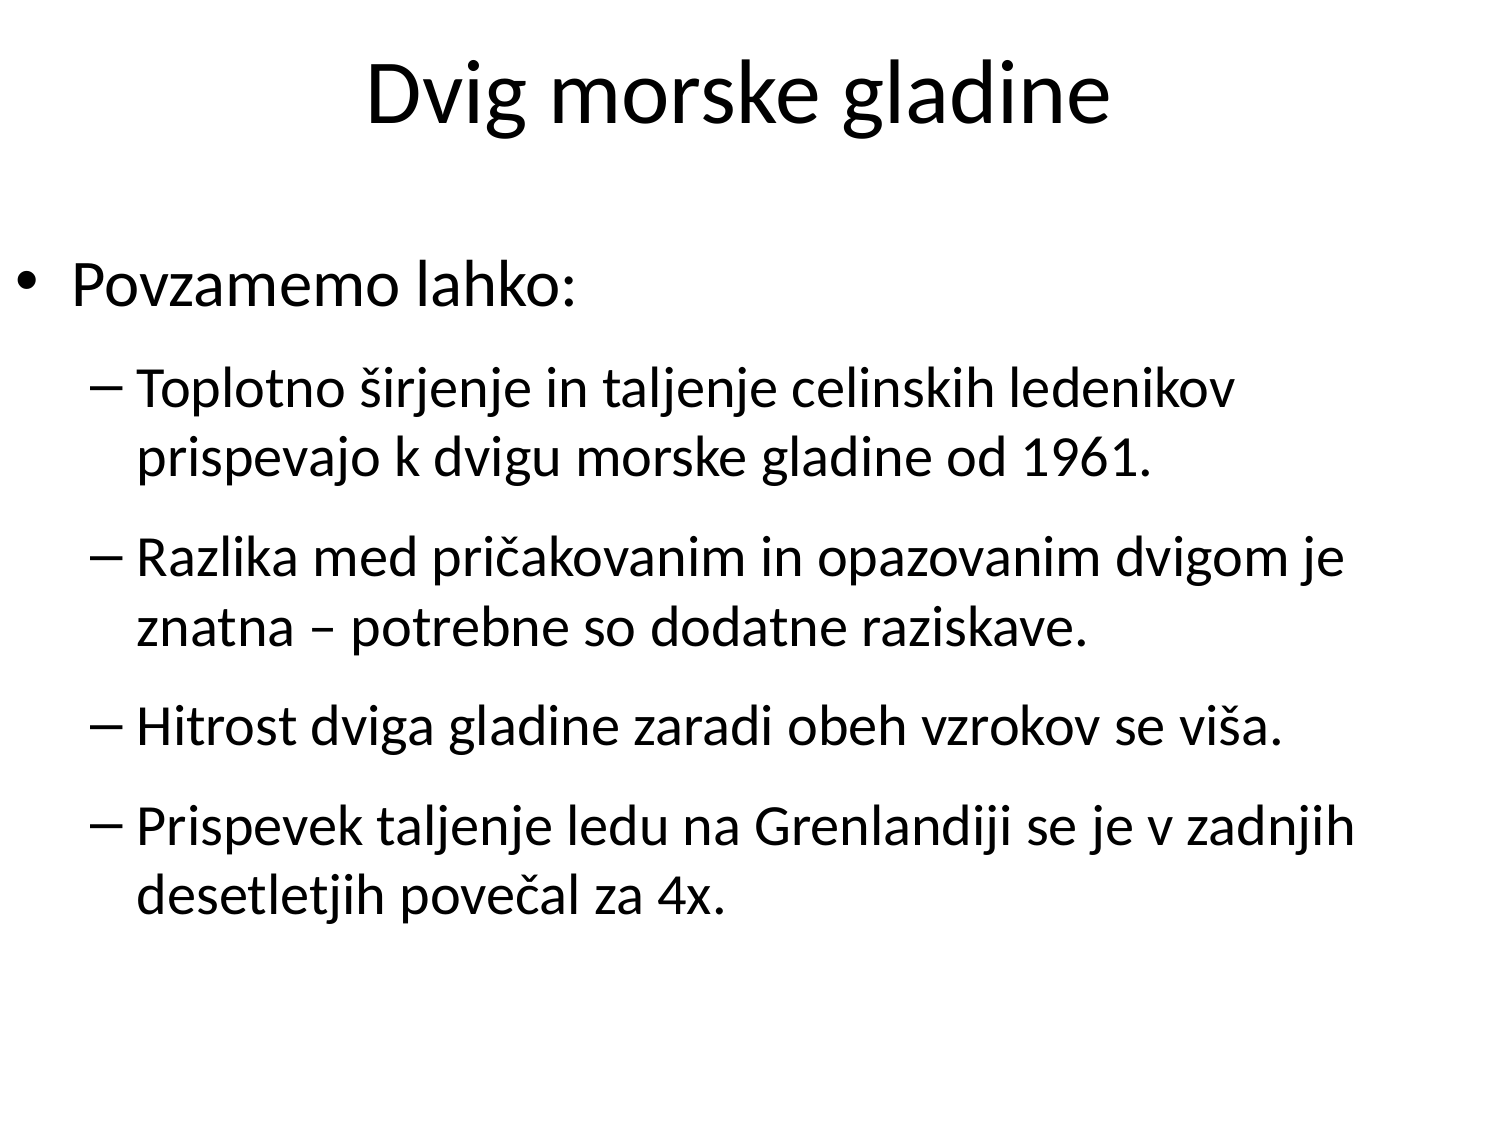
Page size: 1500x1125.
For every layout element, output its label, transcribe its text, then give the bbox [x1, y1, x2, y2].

list Povzamemo lahko: Toplotno širjenje in taljenje celinskih ledenikov prispevajo k dvigu morske gladine od 1961. Razlika med pričakovanim in opazovanim dvigom je znatna – potrebne so dodatne raziskave. Hitrost dviga gladine zaradi obeh vzrokov se viša. Prispevek taljenje ledu na Grenlandiji se je v zadnjih desetletjih povečal za 4x. [0, 231, 1500, 1125]
title Dvig morske gladine [64, 0, 1415, 173]
